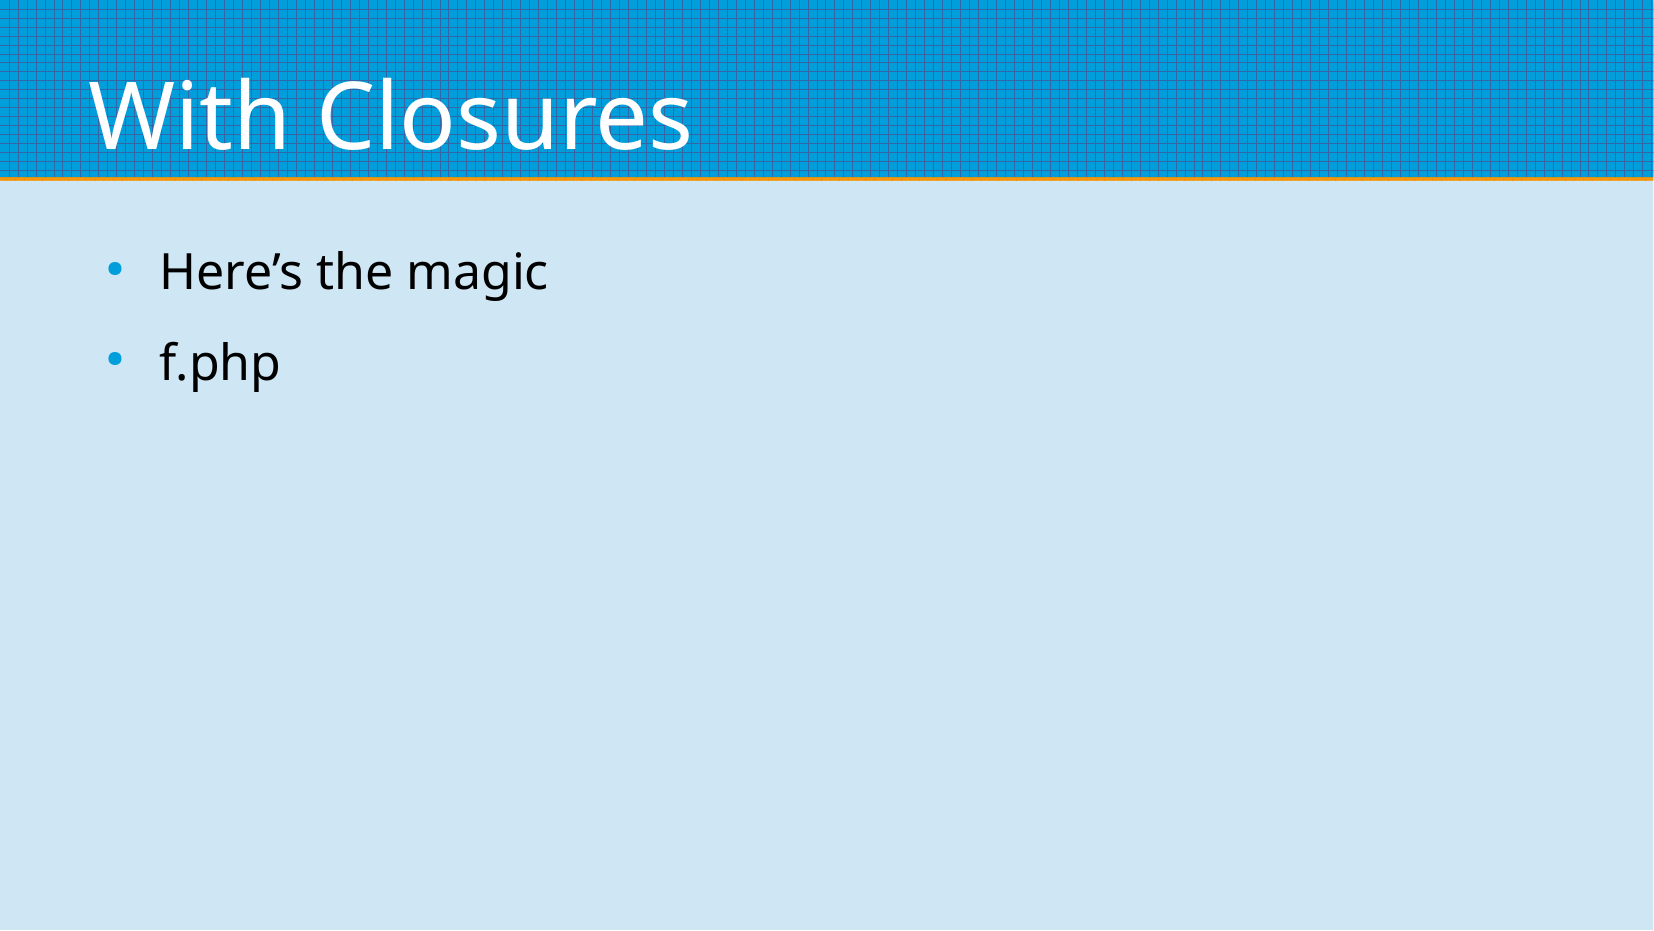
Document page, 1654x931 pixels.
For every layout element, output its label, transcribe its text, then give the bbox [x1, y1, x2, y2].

list Here’s the magic f.php [88, 236, 1565, 813]
title With Closures [88, 14, 1565, 178]
